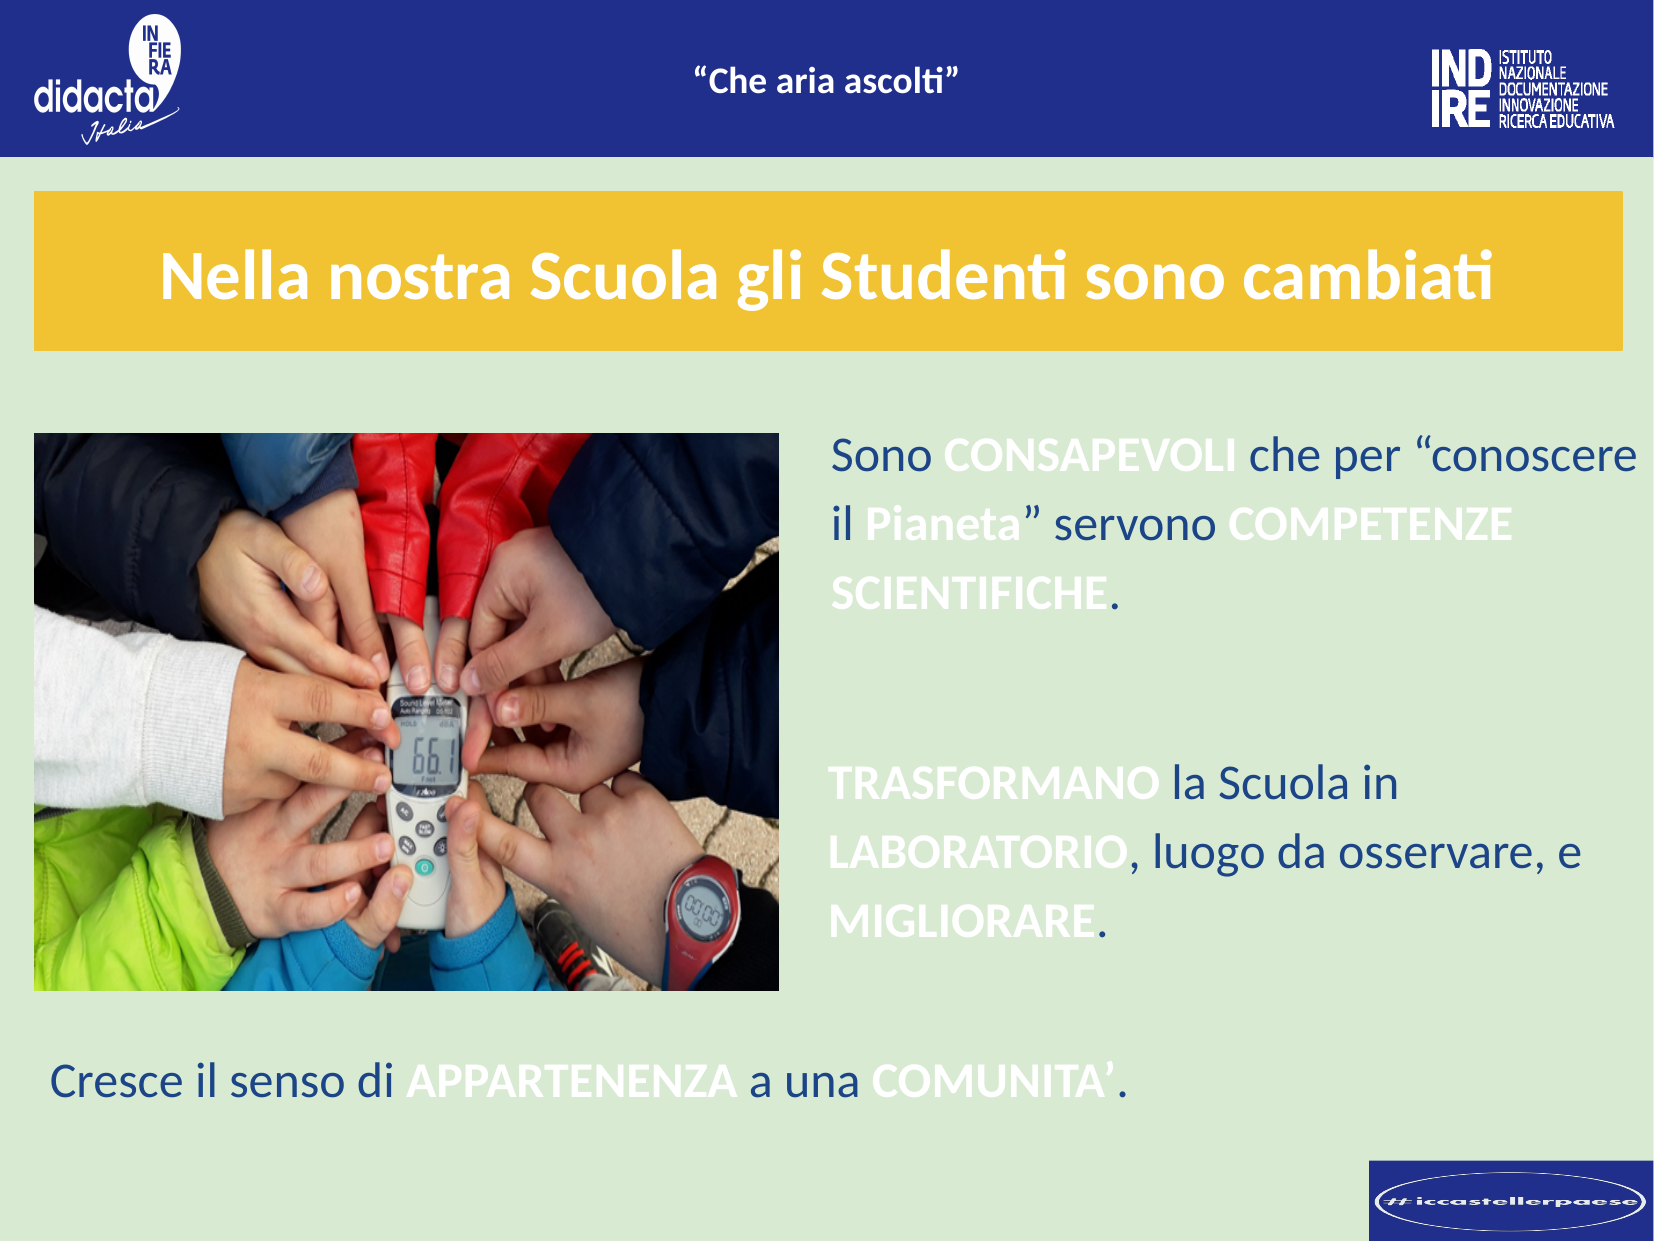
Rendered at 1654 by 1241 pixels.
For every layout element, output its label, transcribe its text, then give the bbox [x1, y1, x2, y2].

text_box Cresce il senso di APPARTENENZA a una COMUNITA’. [34, 1023, 1160, 1240]
text_box “Che aria ascolti” [0, 0, 1654, 157]
text_box Sono CONSAPEVOLI che per “conoscere il Pianeta” servono COMPETENZE SCIENTIFICHE. [815, 397, 1654, 726]
picture [1423, 35, 1623, 142]
text_box Nella nostra Scuola gli Studenti sono cambiati [34, 192, 1623, 350]
picture [1374, 1172, 1648, 1232]
text_box [0, 157, 1654, 1241]
picture [34, 433, 779, 991]
picture [34, 14, 181, 145]
text_box TRASFORMANO la Scuola in LABORATORIO, luogo da osservare, e MIGLIORARE. [812, 725, 1651, 1055]
